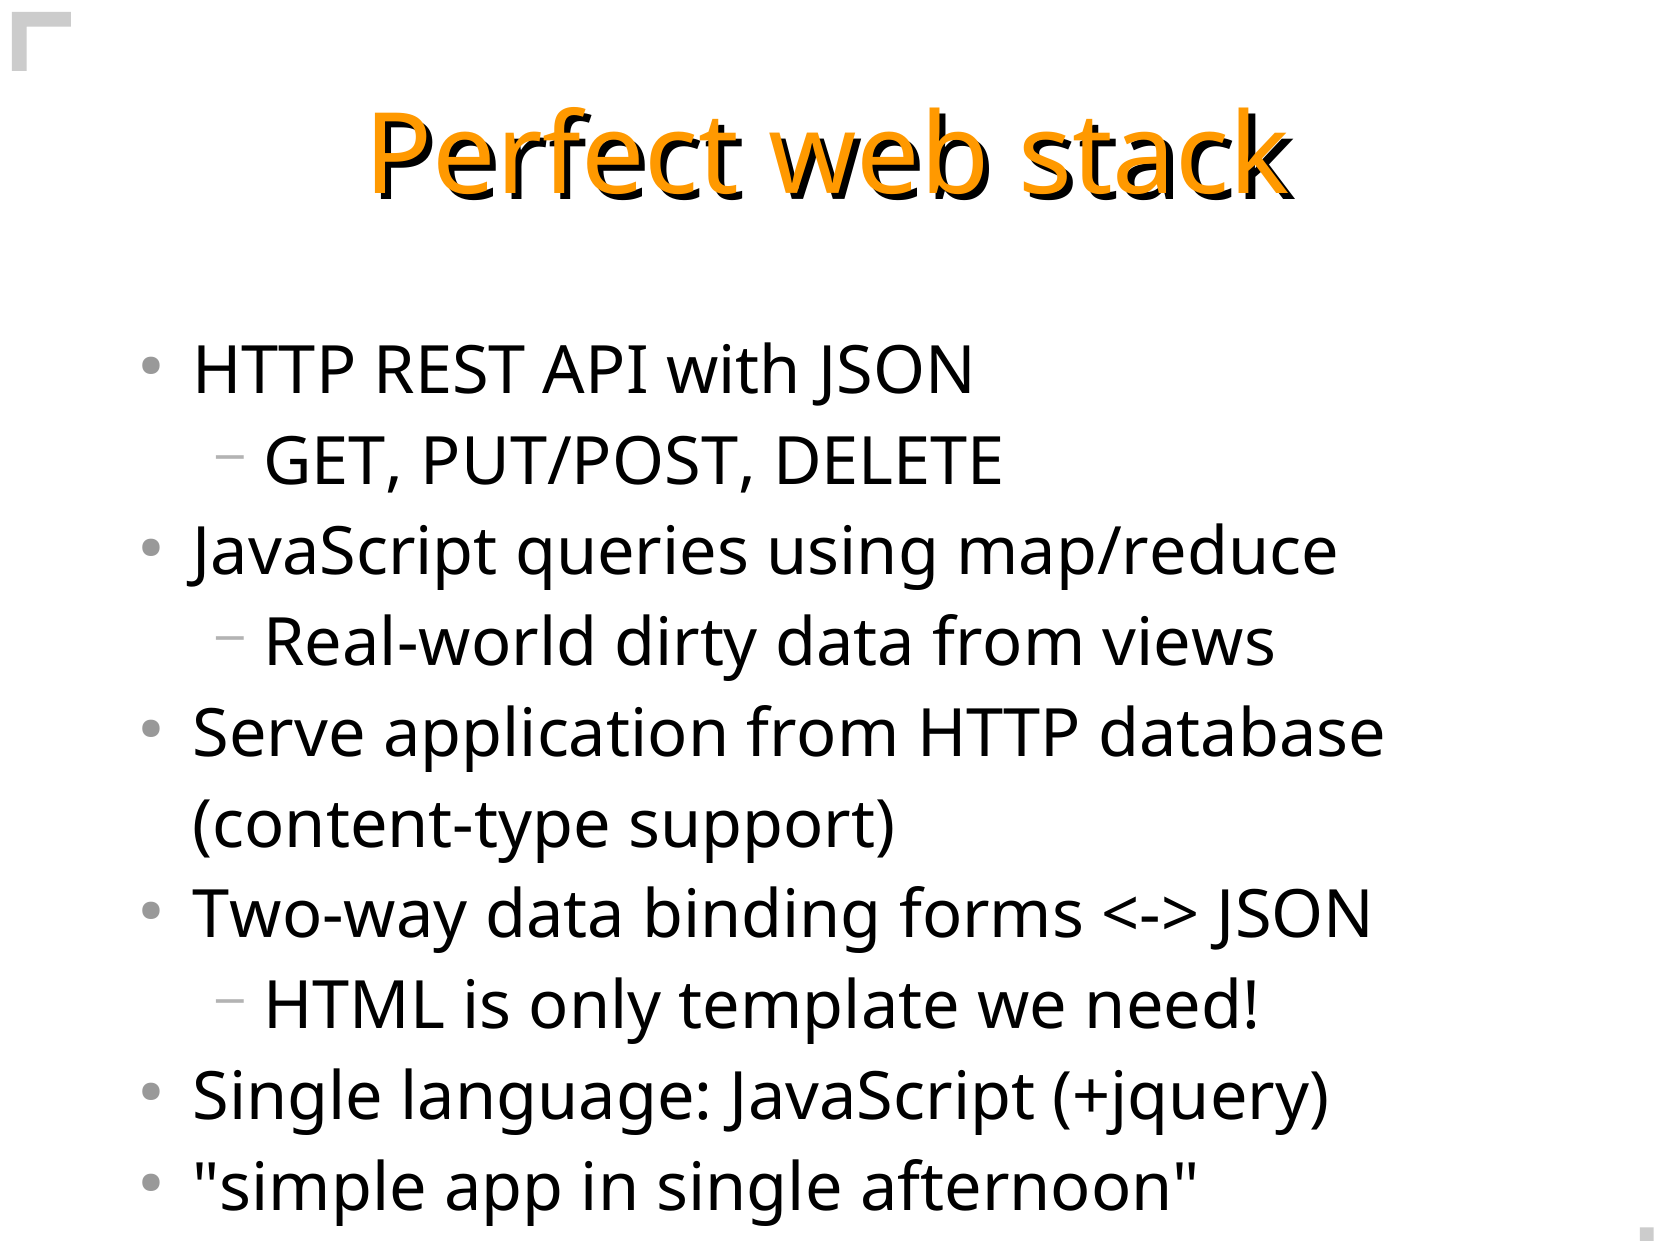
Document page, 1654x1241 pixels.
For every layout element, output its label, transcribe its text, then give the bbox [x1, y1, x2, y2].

list HTTP REST API with JSON GET, PUT/POST, DELETE JavaScript queries using map/reduce Real-world dirty data from views Serve application from HTTP database (content-type support) Two-way data binding forms <-> JSON HTML is only template we need! Single language: JavaScript (+jquery) "simple app in single afternoon" benchmark [121, 322, 1561, 1132]
title Perfect web stack [121, 46, 1534, 254]
